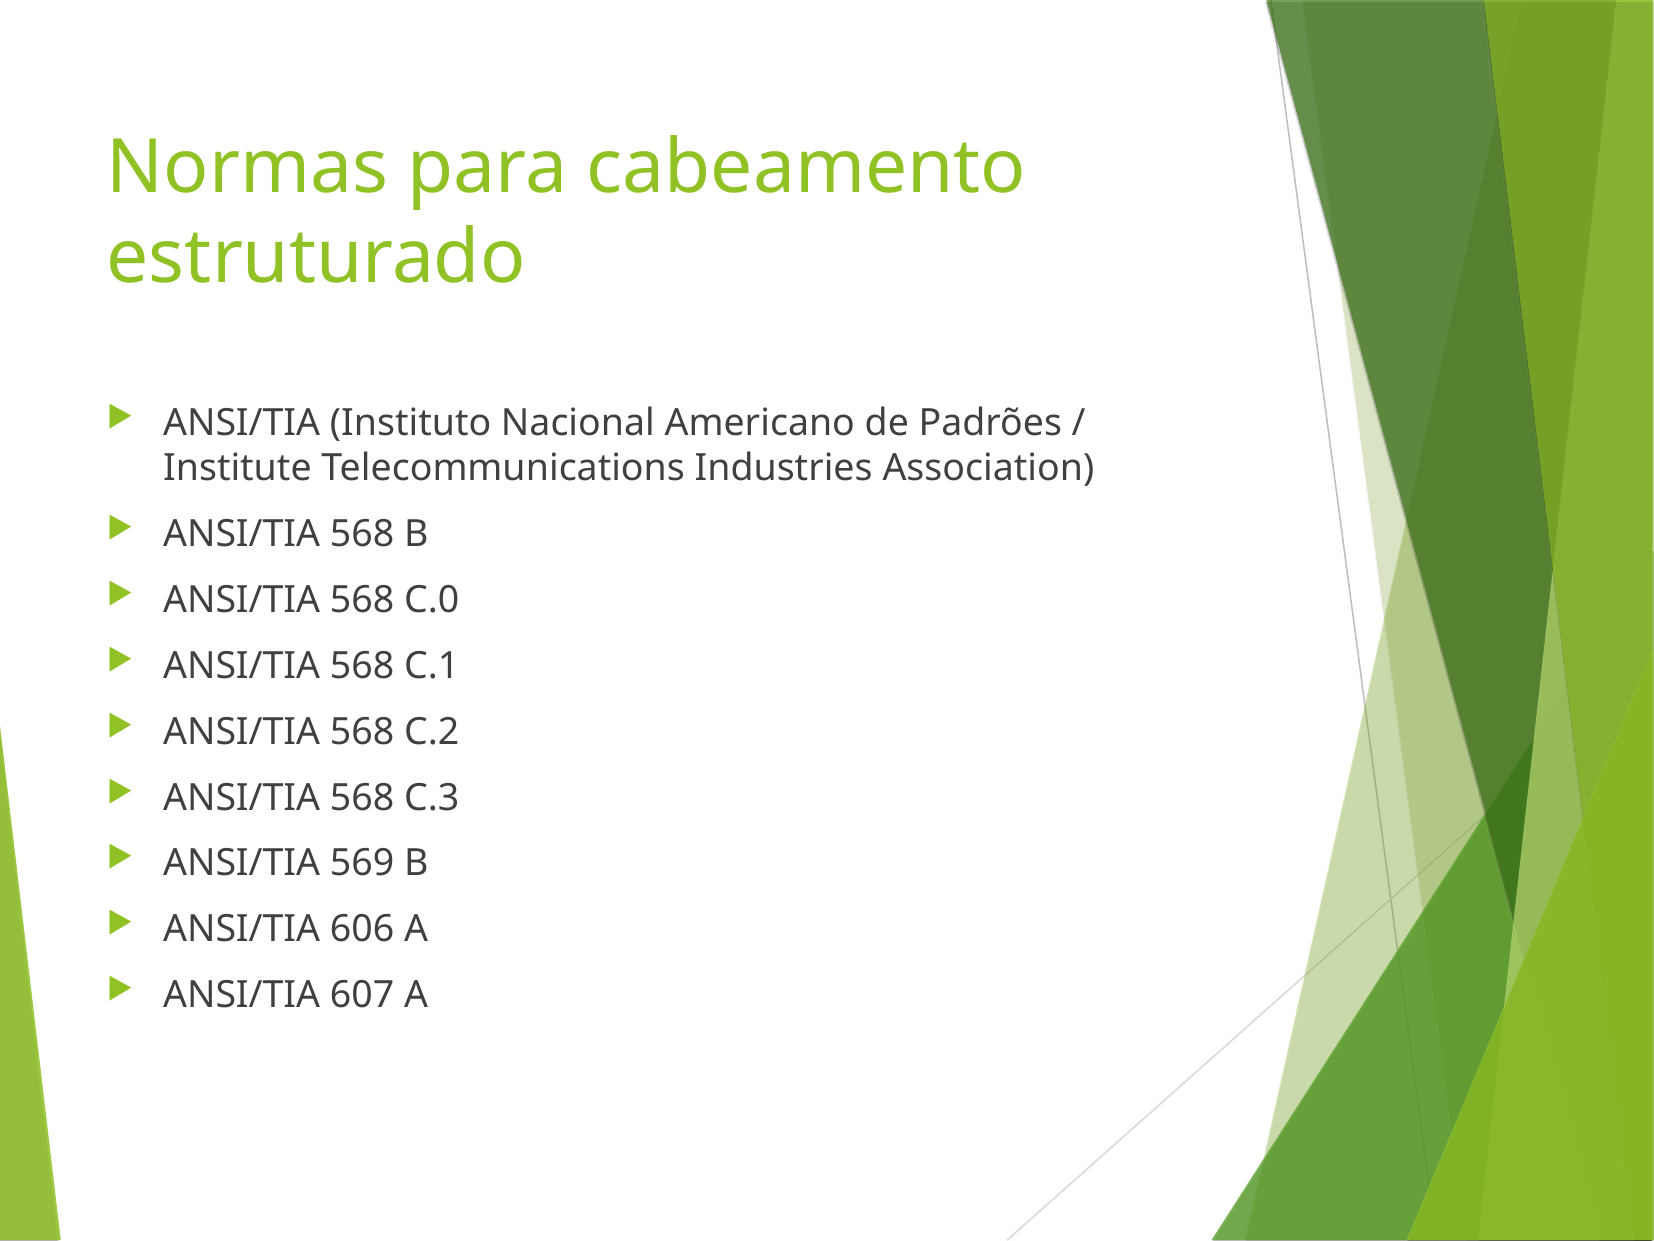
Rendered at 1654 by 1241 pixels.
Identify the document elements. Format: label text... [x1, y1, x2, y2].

list ANSI/TIA (Instituto Nacional Americano de Padrões / Institute Telecommunications Industries Association) ANSI/TIA 568 B ANSI/TIA 568 C.0 ANSI/TIA 568 C.1 ANSI/TIA 568 C.2 ANSI/TIA 568 C.3 ANSI/TIA 569 B ANSI/TIA 606 A ANSI/TIA 607 A [91, 390, 1258, 1093]
title Normas para cabeamento estruturado [91, 110, 1258, 349]
